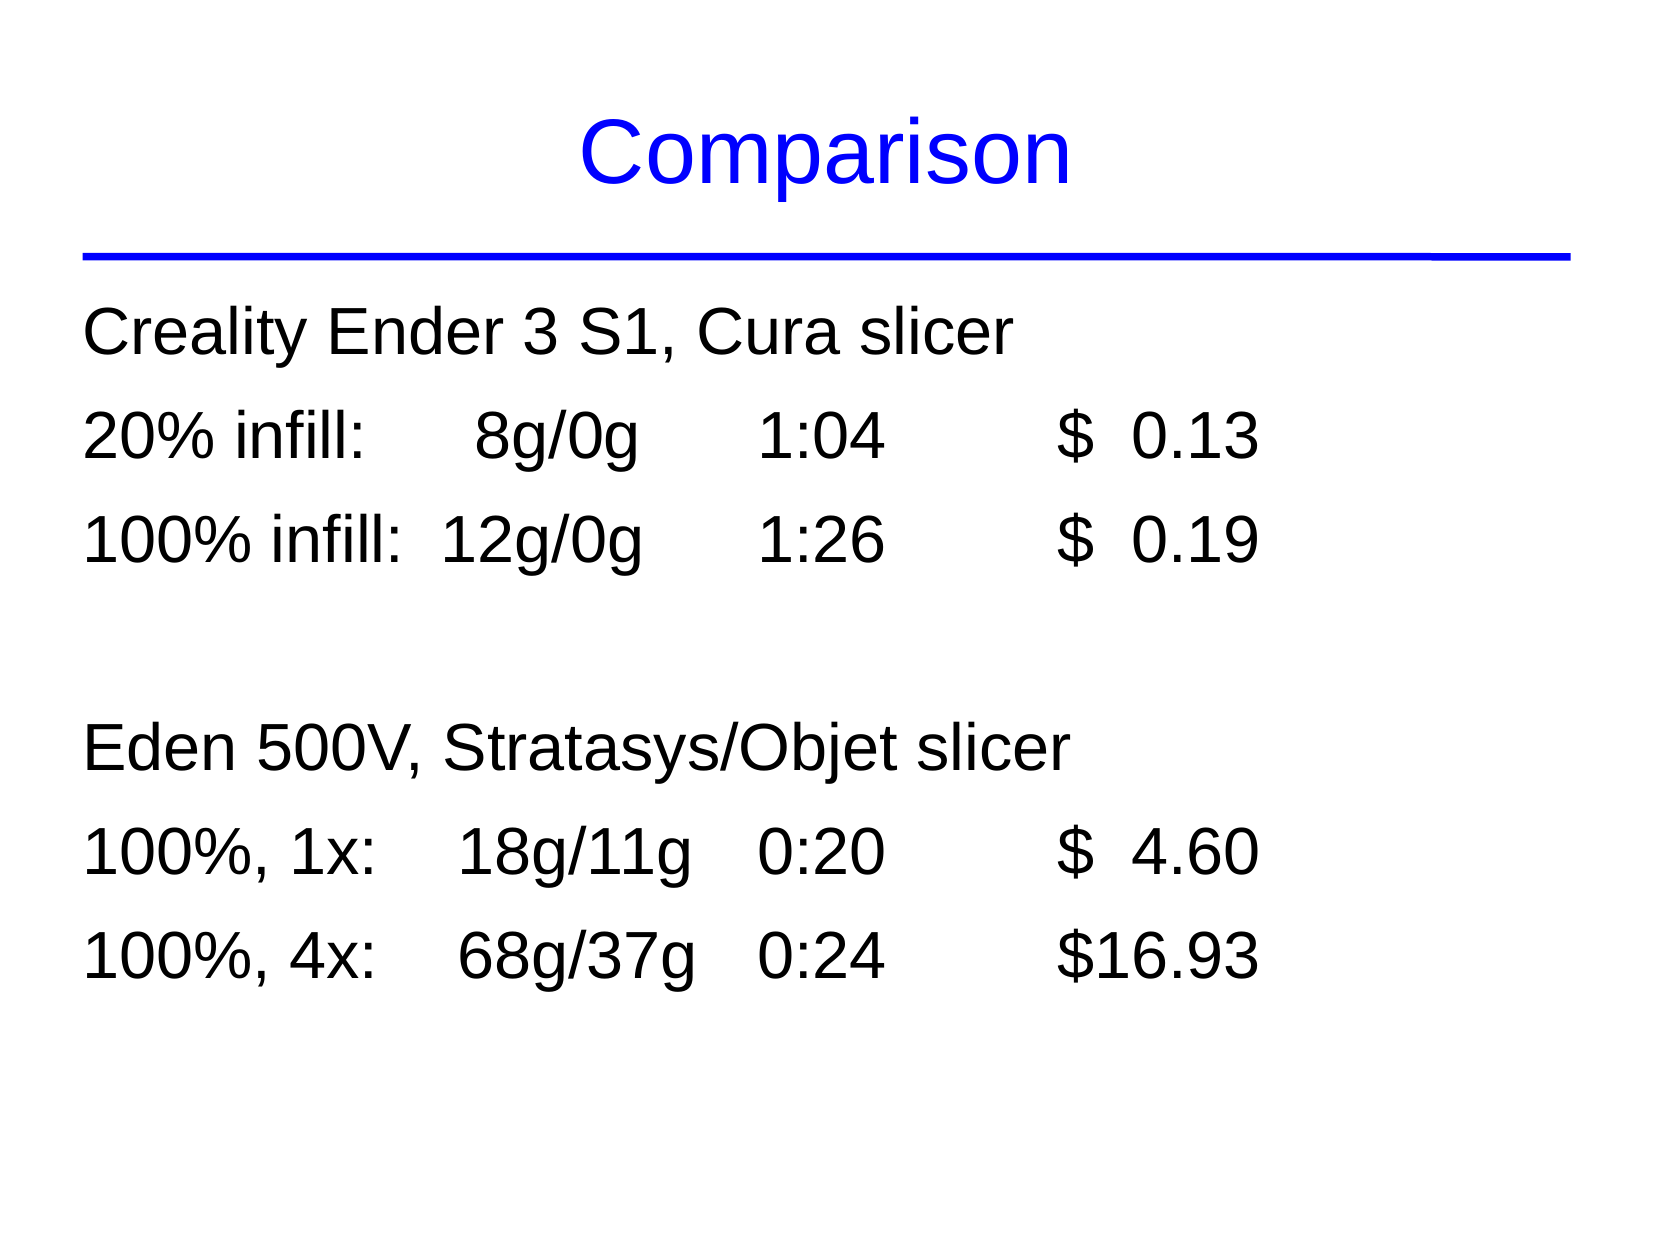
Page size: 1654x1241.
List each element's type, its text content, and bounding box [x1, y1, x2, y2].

list Creality Ender 3 S1, Cura slicer 20% infill: 8g/0g 1:04 $ 0.13 100% infill: 12g/0g 1:26 $ 0.19 Eden 500V, Stratasys/Objet slicer 100%, 1x: 18g/11g 0:20 $ 4.60 100%, 4x: 68g/37g 0:24 $16.93 [82, 290, 1571, 1009]
title Comparison [82, 49, 1571, 256]
